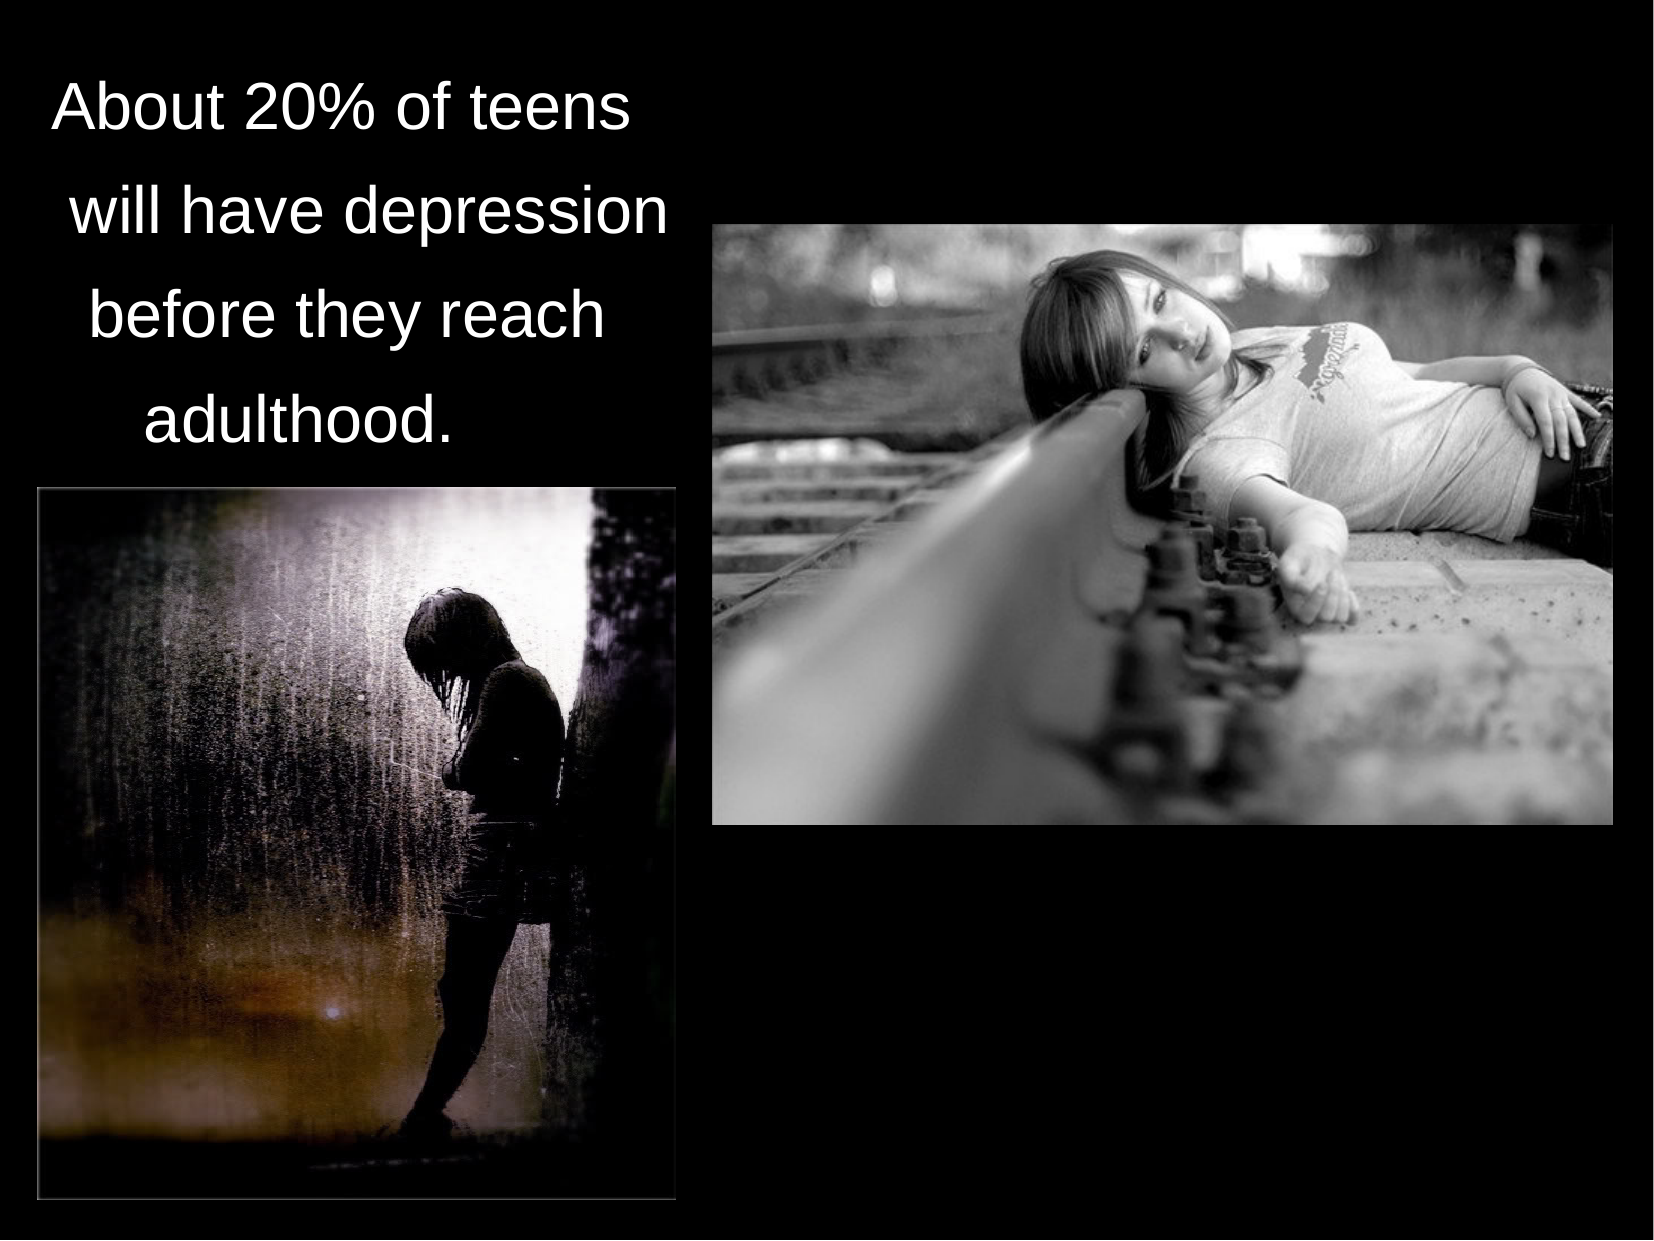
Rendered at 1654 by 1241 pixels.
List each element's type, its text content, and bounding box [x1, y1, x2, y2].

list About 20% of teens will have depression before they reach adulthood. [32, 68, 760, 1241]
picture [712, 224, 1613, 826]
